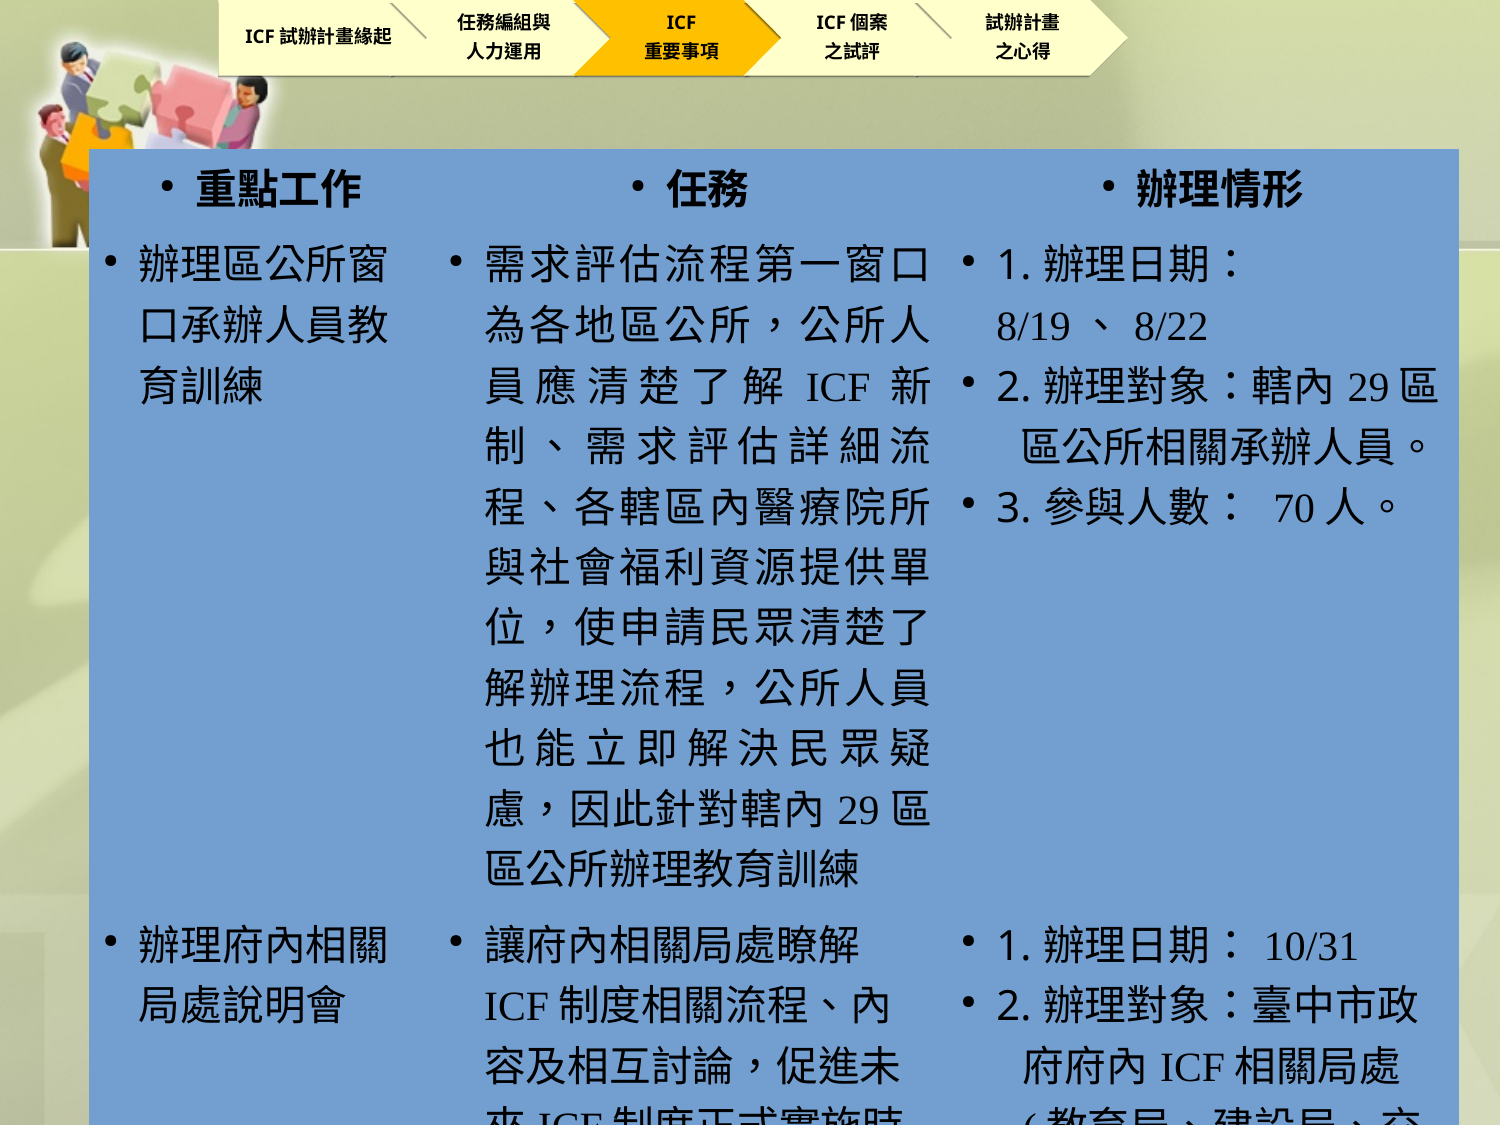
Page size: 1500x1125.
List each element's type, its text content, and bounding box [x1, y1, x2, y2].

table_cell 需求評估流程第一窗口為各地區公所，公所人員應清楚了解ICF新制、需求評估詳細流程、各轄區內醫療院所與社會福利資源提供單位，使申請民眾清楚了解辦理流程，公所人員也能立即解決民眾疑慮，因此針對轄內29區區公所辦理教育訓練 [434, 224, 946, 904]
table_cell 辦理區公所窗口承辦人員教育訓練 [89, 224, 434, 904]
table_header 辦理情形 [946, 149, 1459, 224]
table_cell 讓府內相關局處瞭解ICF制度相關流程、內容及相互討論，促進未來ICF制度正式實施時各局處間的合作與溝通。 [434, 904, 946, 1125]
table_header 重點工作 [89, 149, 434, 224]
table_header 任務 [434, 149, 946, 224]
text_box ICF試辦計畫緣起 [218, 0, 426, 76]
table_cell 1.辦理日期：10/31 2.辦理對象：臺中市政府府內ICF相關局處(教育局、建設局、交通局、都市發展局、觀光旅遊局、勞工局、文化局、新聞局、衛生局)。 3.參與人數：29人。 [946, 904, 1459, 1125]
table_cell 1.辦理日期：8/19、8/22 2.辦理對象：轄內29區區公所相關承辦人員。 3.參與人數： 70人。 [946, 224, 1459, 904]
text_box 任務編組與 人力運用 [389, 0, 610, 76]
table_cell 辦理府內相關局處說明會 [89, 904, 434, 1125]
text_box 試辦計畫 之心得 [914, 0, 1128, 76]
text_box ICF 重要事項 [573, 0, 780, 76]
text_box ICF個案 之試評 [743, 0, 951, 76]
